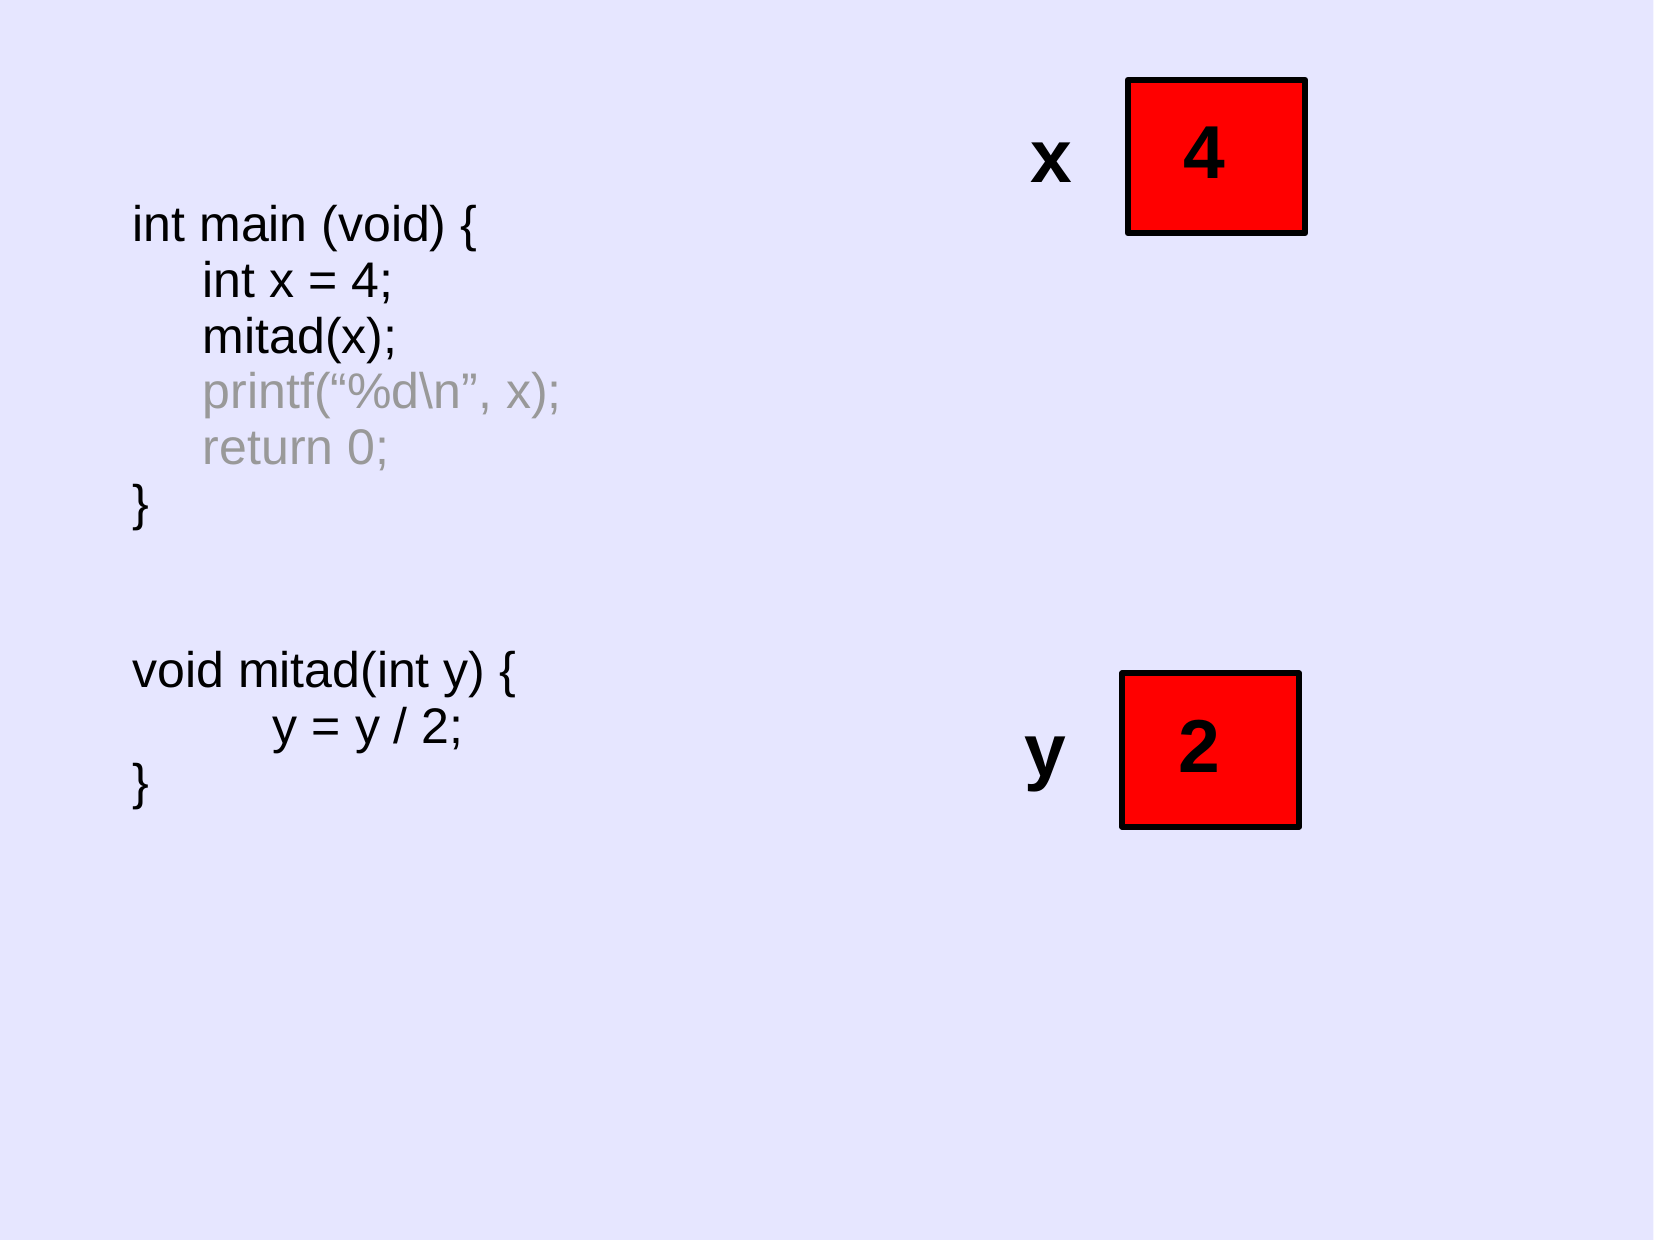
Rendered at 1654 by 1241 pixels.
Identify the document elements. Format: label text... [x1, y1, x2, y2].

text_box int main (void) { int x = 4; mitad(x); printf(“%d\n”, x); return 0; } void mitad(int y) { y = y / 2; } [118, 188, 768, 818]
text_box [1122, 673, 1300, 827]
text_box y [1009, 700, 1199, 800]
text_box x [1015, 107, 1205, 206]
text_box 2 [1163, 696, 1258, 804]
text_box [1127, 79, 1306, 234]
text_box 4 [1169, 103, 1264, 210]
